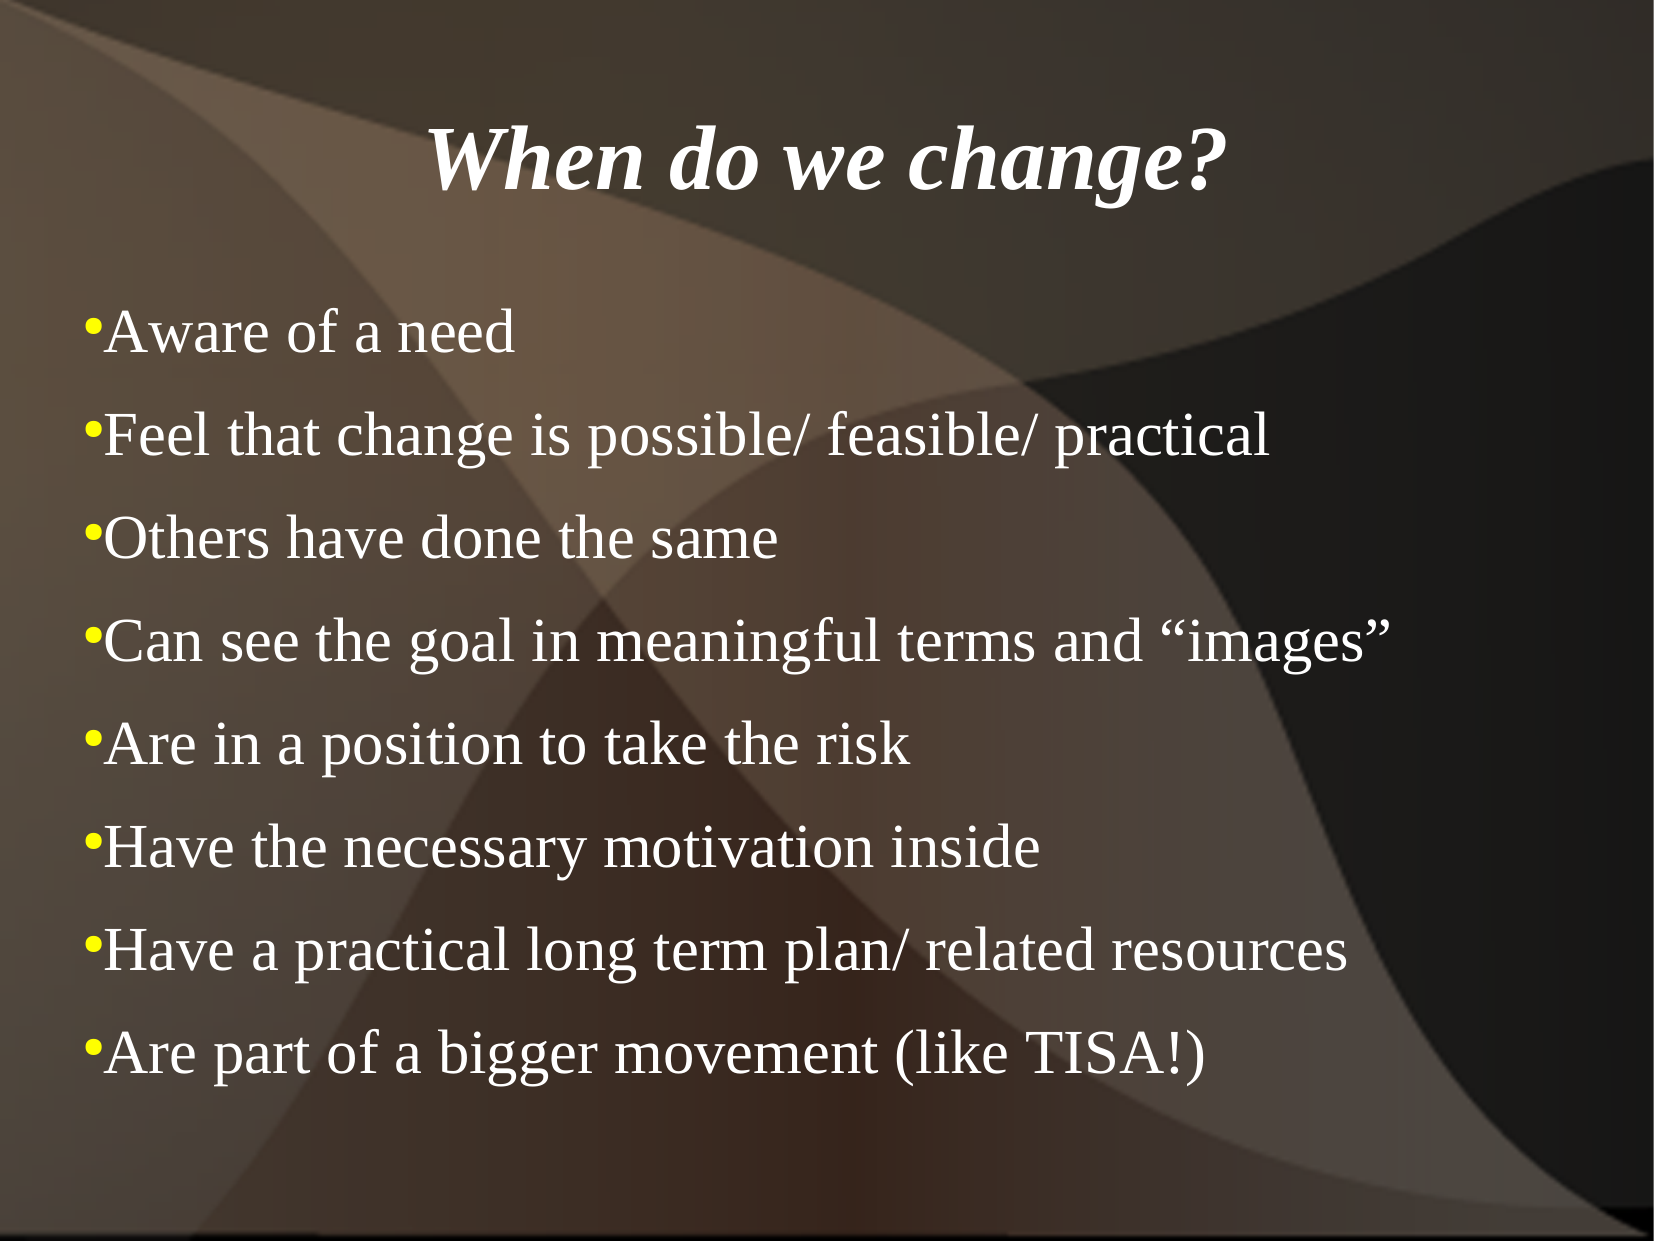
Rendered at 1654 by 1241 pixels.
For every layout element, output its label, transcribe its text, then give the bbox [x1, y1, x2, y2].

list Aware of a need Feel that change is possible/ feasible/ practical Others have done the same Can see the goal in meaningful terms and “images” Are in a position to take the risk Have the necessary motivation inside Have a practical long term plan/ related resources Are part of a bigger movement (like TISA!) [82, 290, 1571, 1094]
title When do we change? [82, 56, 1571, 250]
